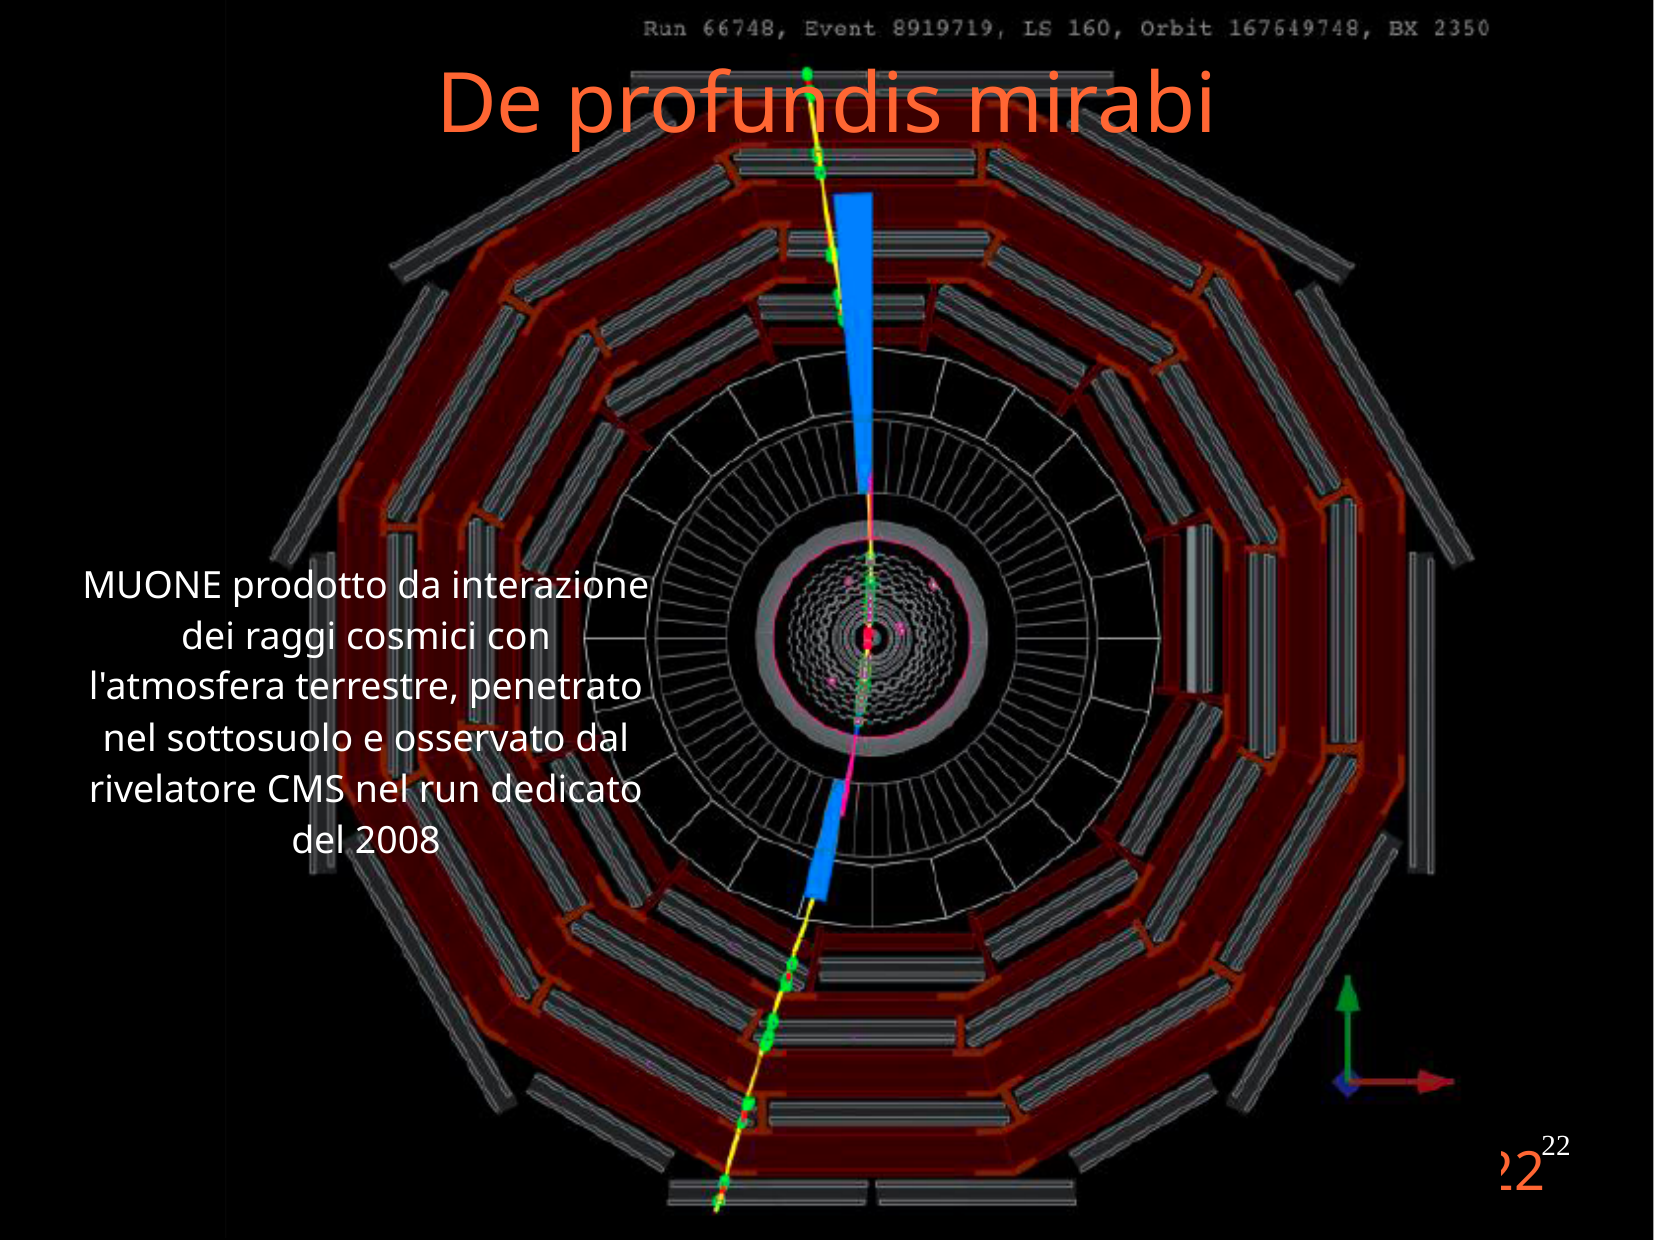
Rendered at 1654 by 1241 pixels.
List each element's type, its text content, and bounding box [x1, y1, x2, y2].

title De profundis mirabi [82, 47, 1571, 153]
picture [225, 153, 1501, 1238]
text_box MUONE prodotto da interazione dei raggi cosmici con l'atmosfera terrestre, penetrato nel sottosuolo e osservato dal rivelatore CMS nel run dedicato del 2008 [67, 550, 668, 901]
picture [225, 0, 1501, 47]
